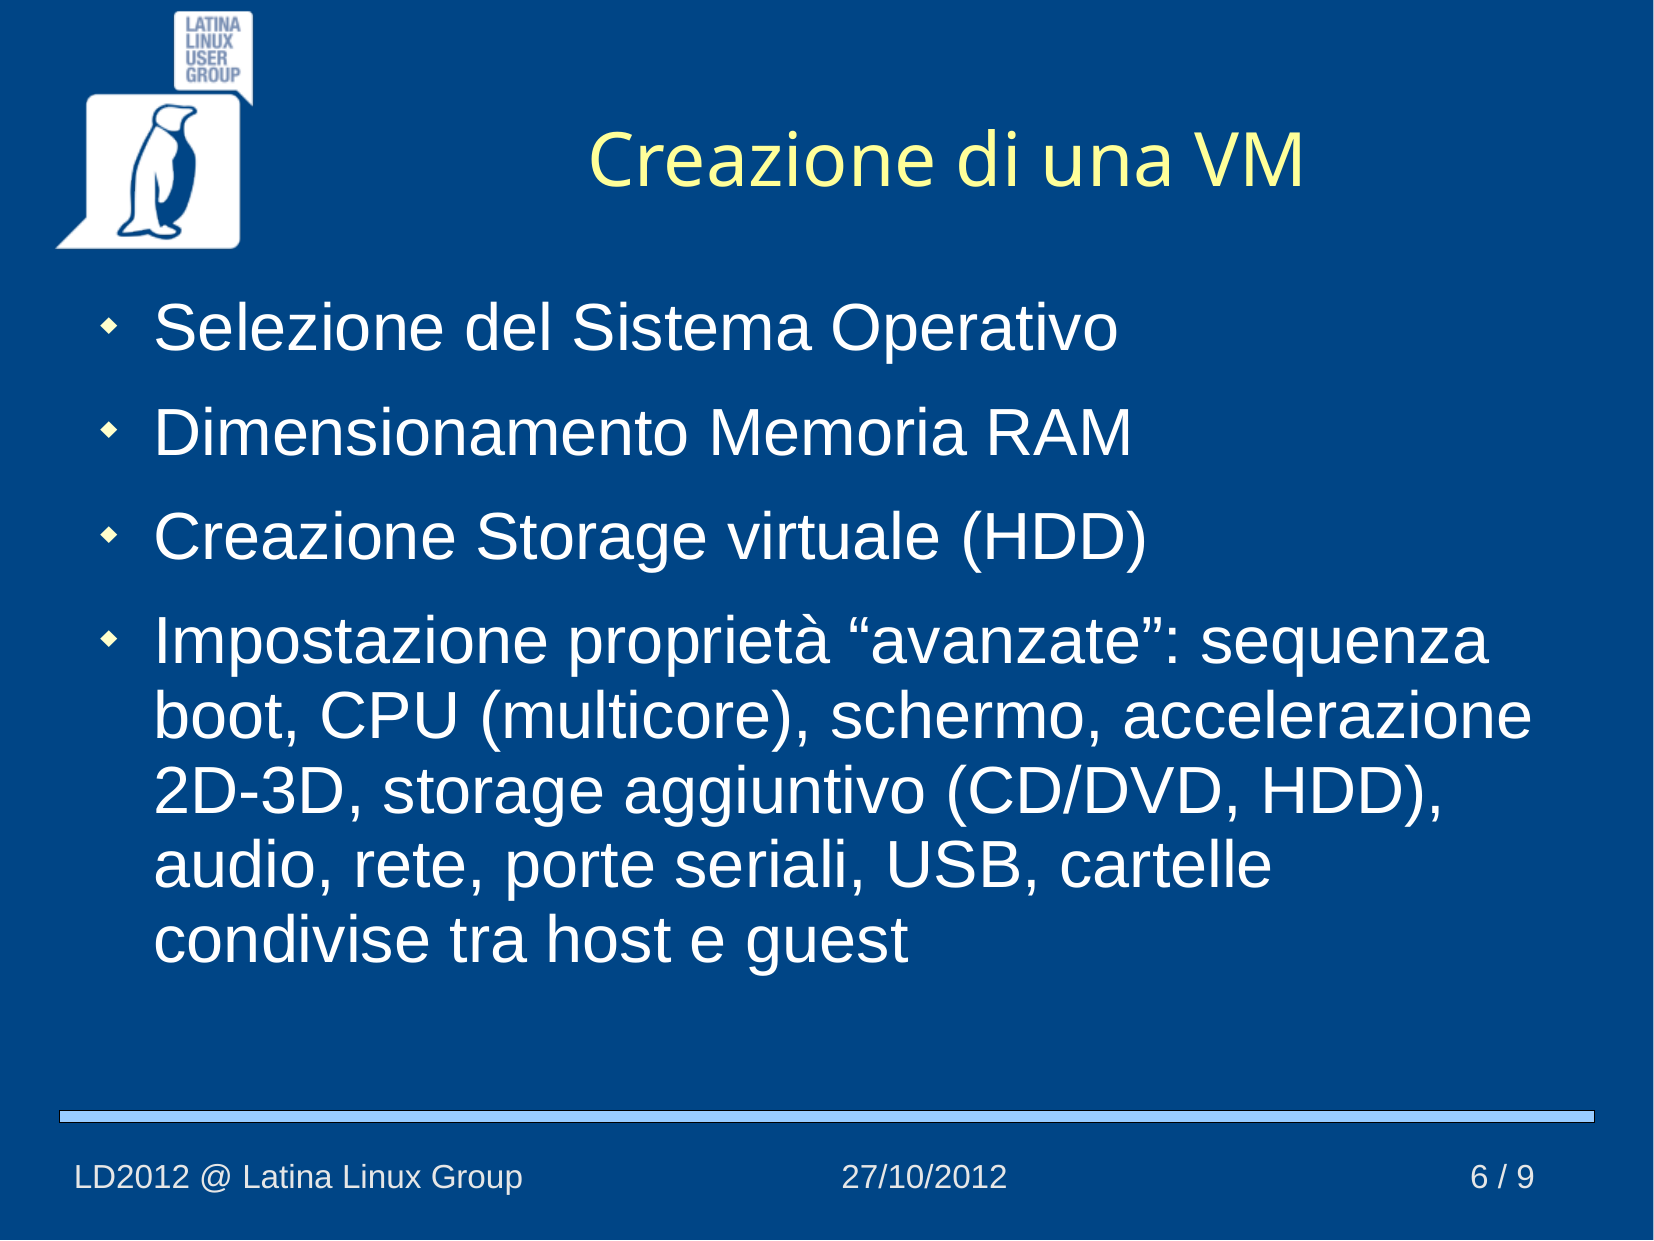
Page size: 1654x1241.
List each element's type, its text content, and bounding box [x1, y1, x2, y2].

picture [43, 0, 266, 262]
title Creazione di una VM [324, 49, 1571, 266]
list Selezione del Sistema Operativo Dimensionamento Memoria RAM Creazione Storage virtuale (HDD) Impostazione proprietà “avanzate”: sequenza boot, CPU (multicore), schermo, accelerazione 2D-3D, storage aggiuntivo (CD/DVD, HDD), audio, rete, porte seriali, USB, cartelle condivise tra host e guest [82, 290, 1571, 1010]
